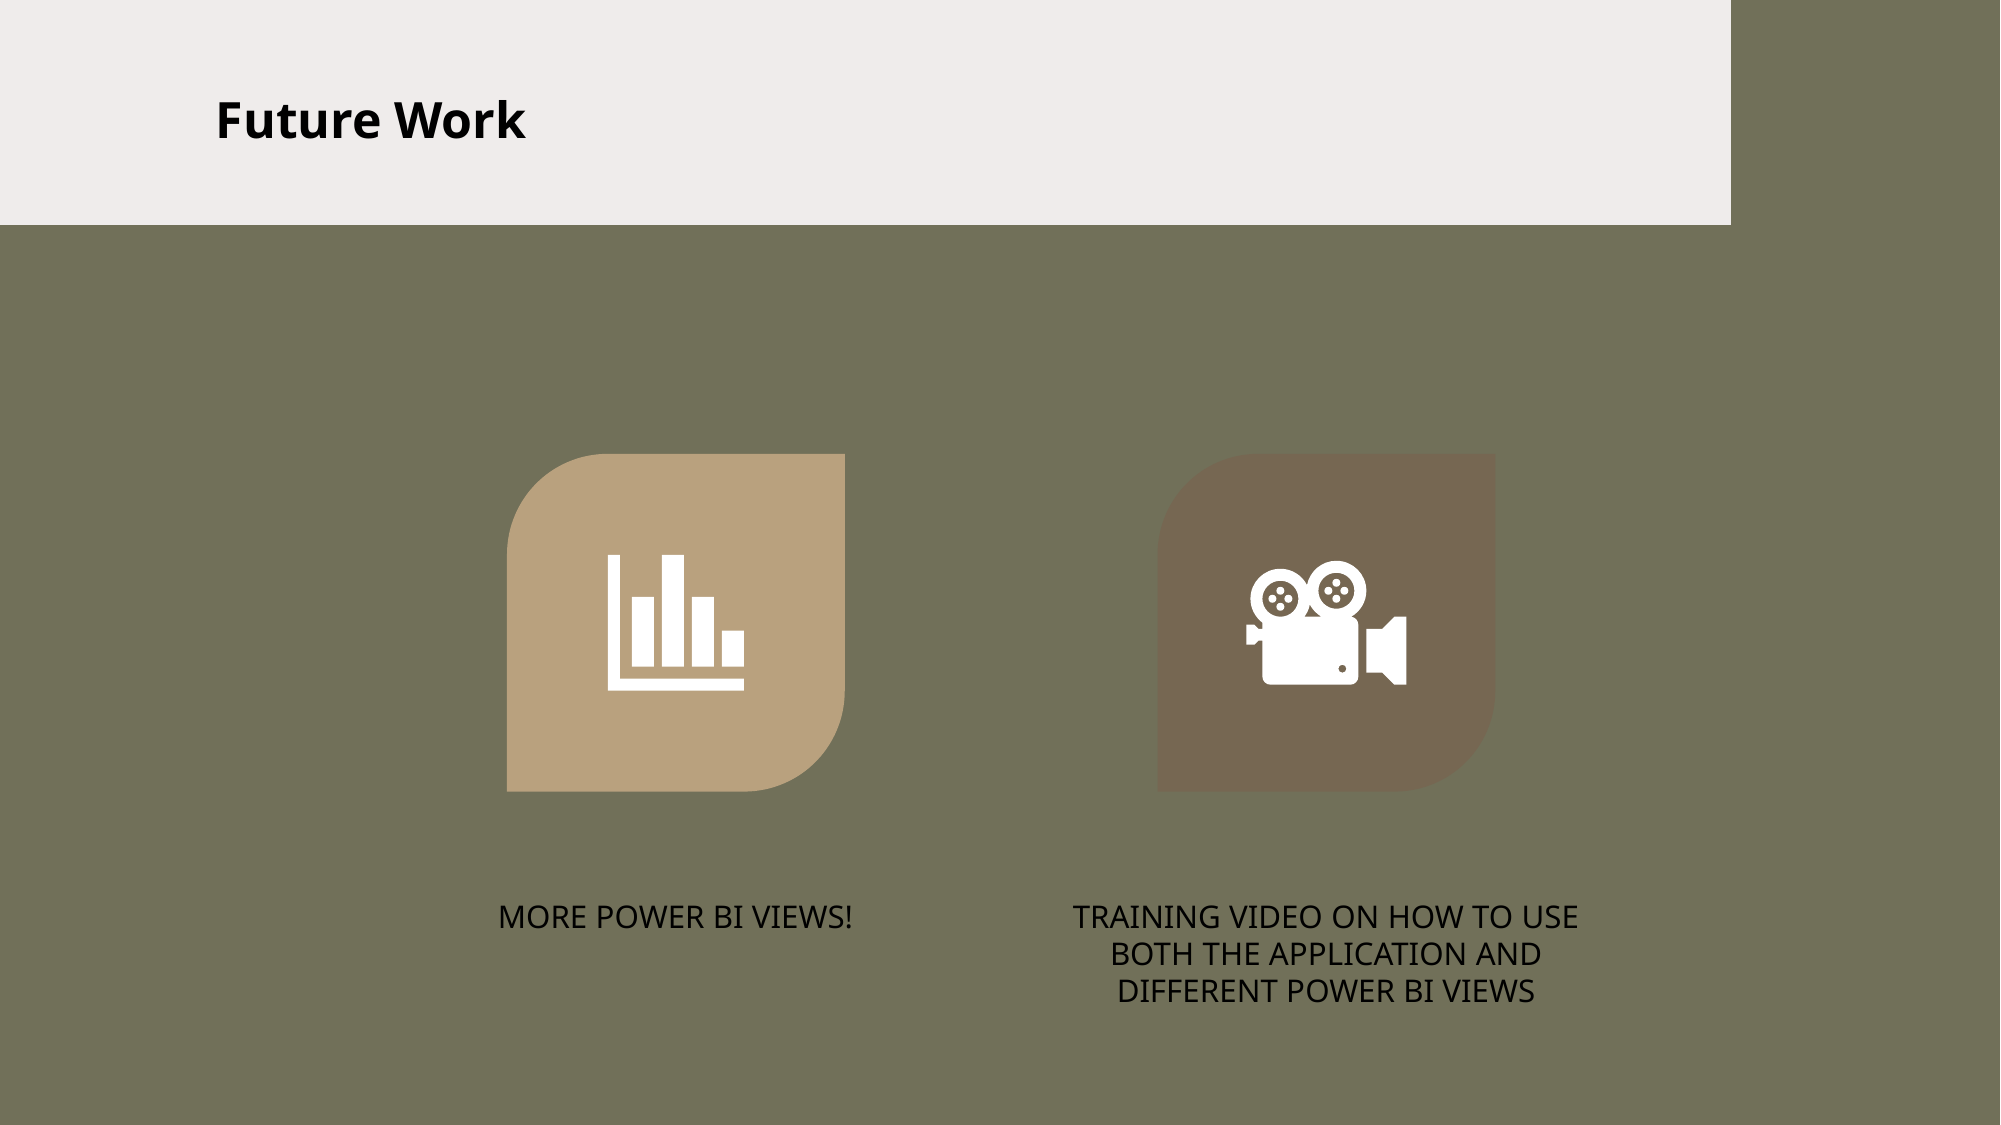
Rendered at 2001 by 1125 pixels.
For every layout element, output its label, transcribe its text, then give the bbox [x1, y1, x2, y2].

text_box More Power BI views! [399, 896, 953, 1015]
text_box Training video on how to use both the application and different Power BI views [1049, 896, 1604, 1015]
text_box [0, 0, 2000, 1125]
title Future Work [200, 62, 1656, 175]
